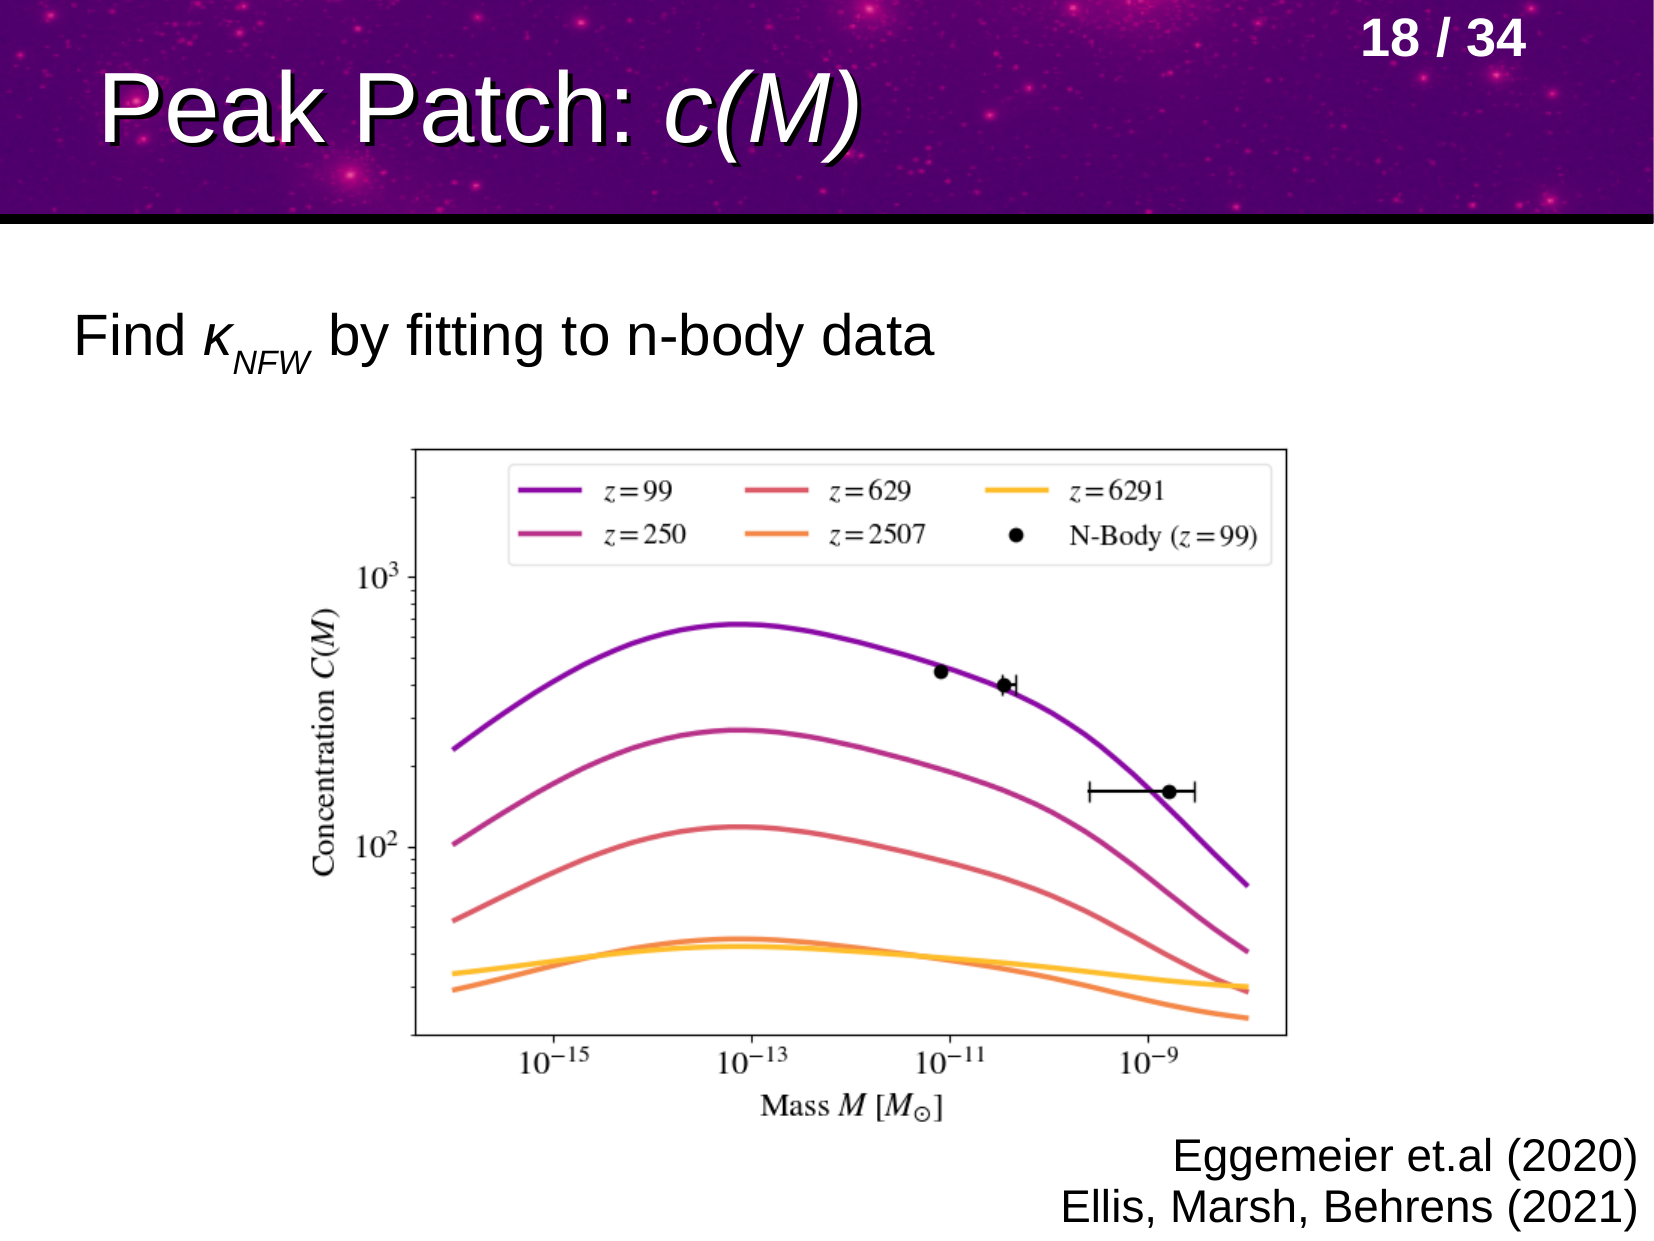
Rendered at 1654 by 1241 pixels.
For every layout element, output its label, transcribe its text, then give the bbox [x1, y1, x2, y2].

text_box Find κNFW by fitting to n-body data [59, 295, 1052, 454]
picture [271, 413, 1322, 1164]
text_box <number> / 34 [1345, 0, 1654, 77]
picture [0, 0, 1345, 214]
text_box Eggemeier et.al (2020) Ellis, Marsh, Behrens (2021) [909, 1122, 1654, 1239]
text_box Peak Patch: c(M) [82, 44, 1654, 283]
